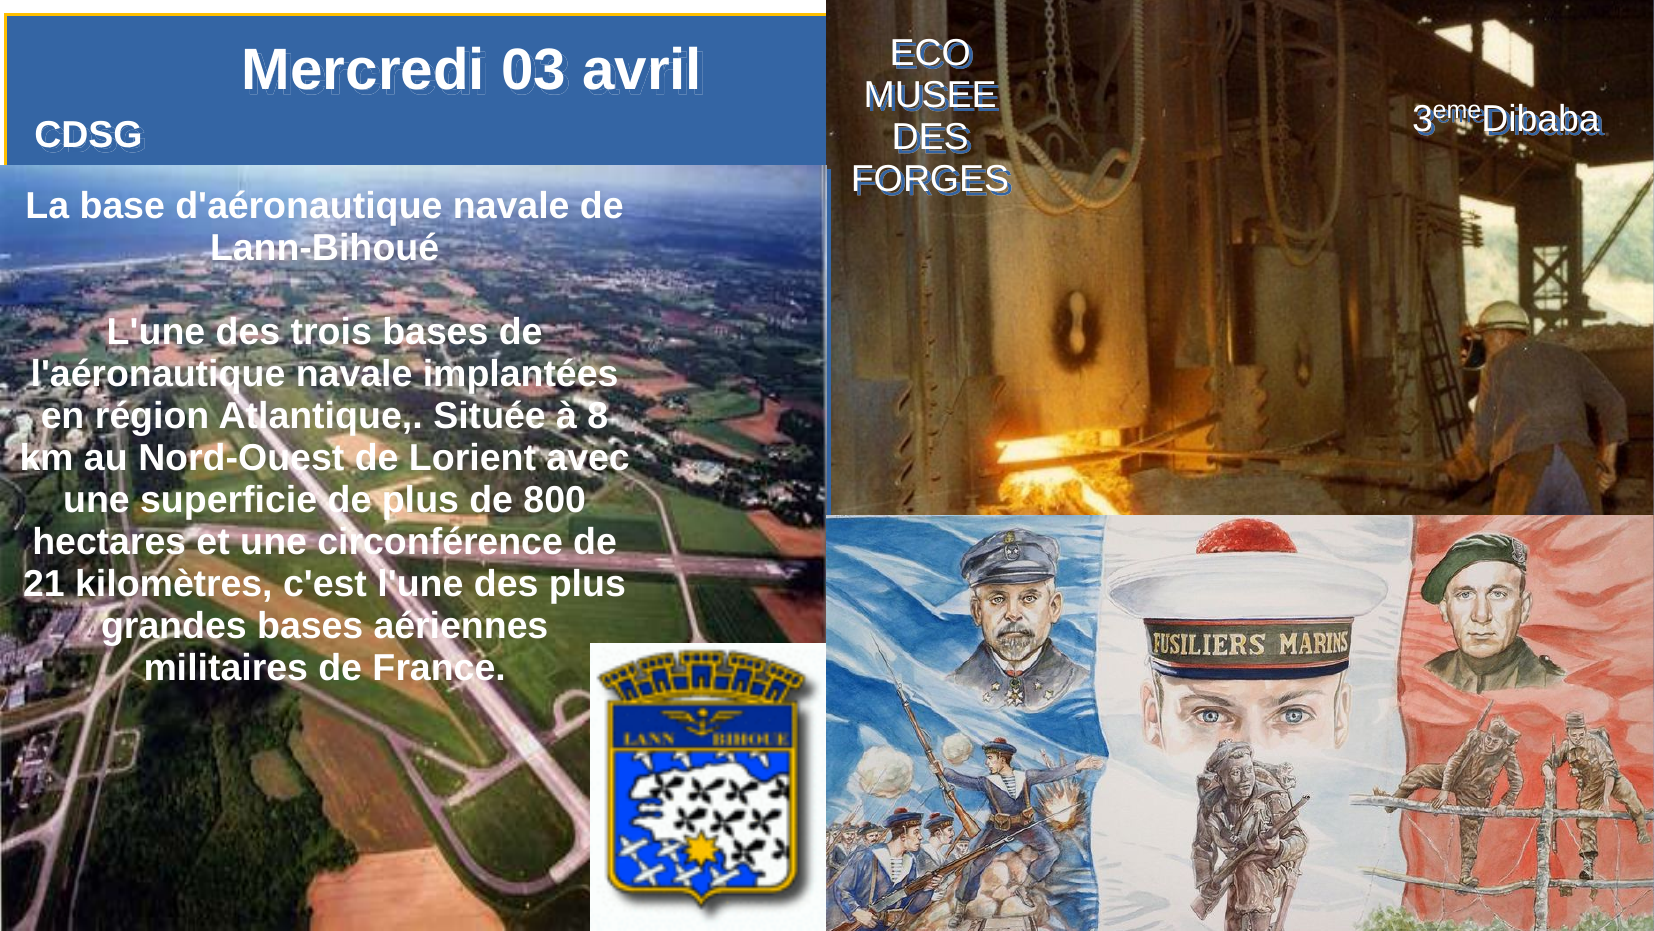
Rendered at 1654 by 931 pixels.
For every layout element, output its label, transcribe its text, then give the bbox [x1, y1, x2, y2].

text_box Mercredi 03 avril [177, 29, 768, 110]
text_box CDSG [0, 106, 178, 166]
text_box La base d'aéronautique navale de Lann-Bihoué L'une des trois bases de l'aéronautique navale implantées en région Atlantique,. Située à 8 km au Nord-Ouest de Lorient avec une superficie de plus de 800 hectares et une circonférence de 21 kilomètres, c'est l'une des plus grandes bases aériennes militaires de France. [0, 177, 650, 916]
picture [0, 0, 1654, 931]
text_box ECO MUSEE DES FORGES [826, 23, 1034, 207]
text_box 3emeDibaba [1387, 88, 1625, 148]
